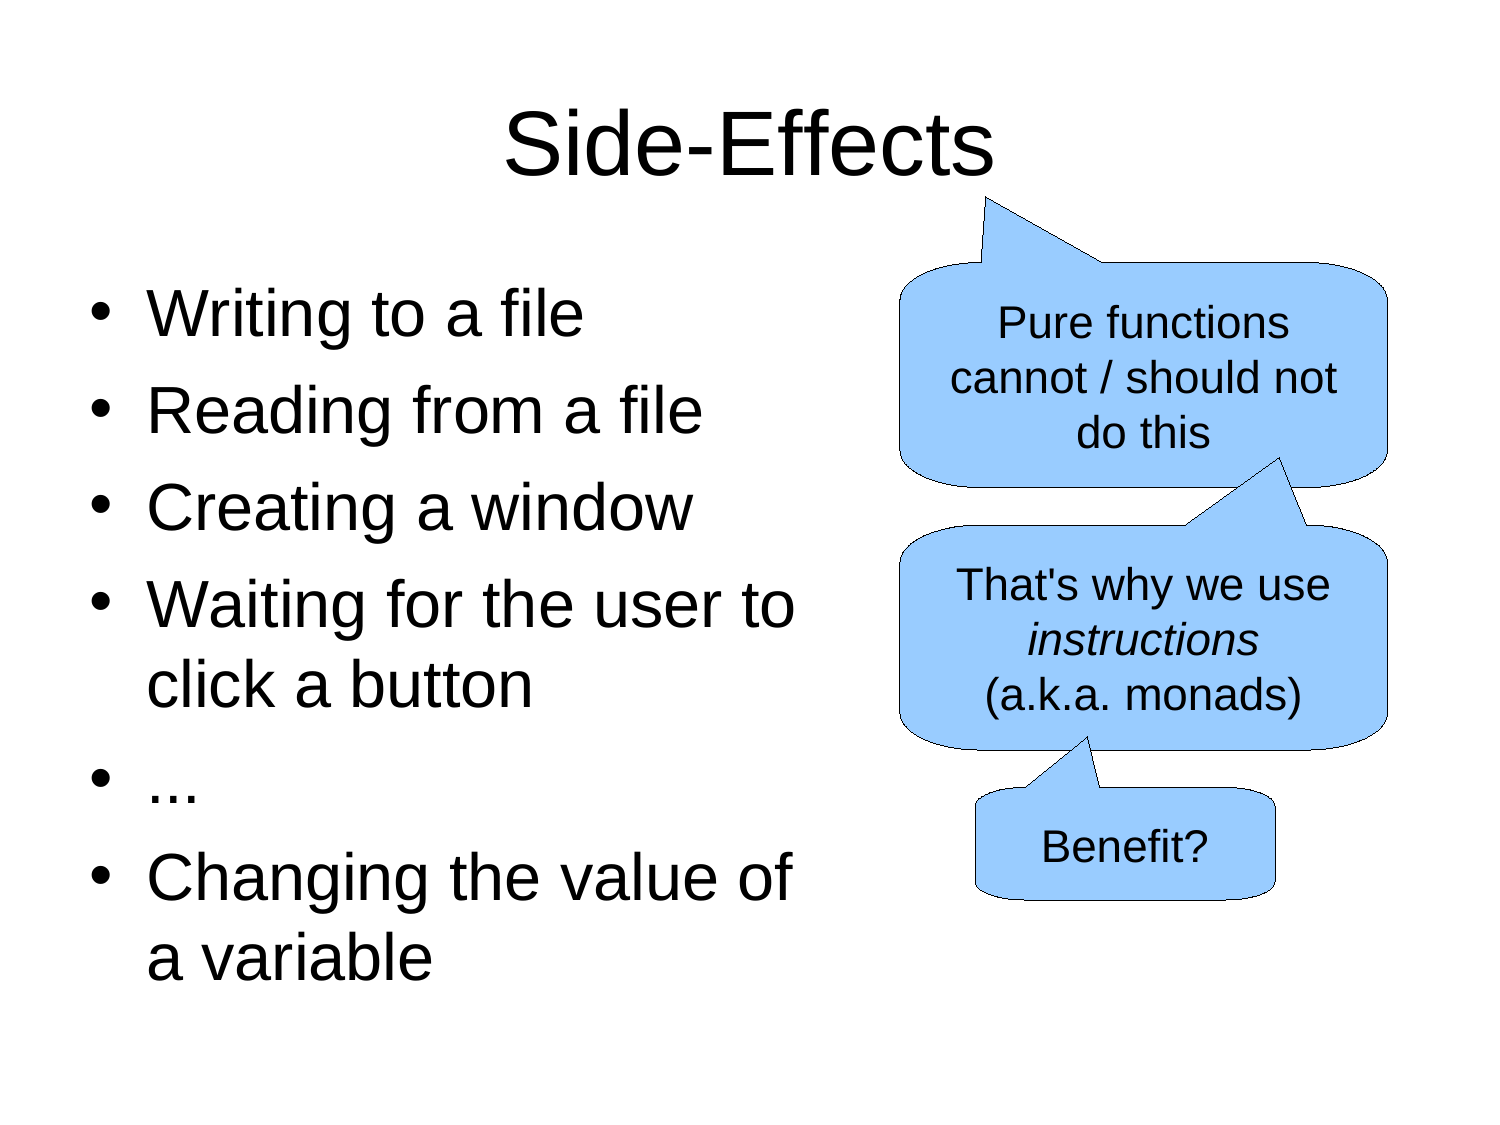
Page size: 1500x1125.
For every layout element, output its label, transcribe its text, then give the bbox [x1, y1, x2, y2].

text_box That's why we use instructions (a.k.a. monads) [899, 457, 1388, 751]
list Writing to a file Reading from a file Creating a window Waiting for the user to click a button ... Changing the value of a variable [75, 262, 863, 1005]
text_box Pure functions cannot / should not do this [899, 196, 1388, 488]
text_box Benefit? [975, 736, 1276, 901]
title Side-Effects [75, 44, 1426, 233]
